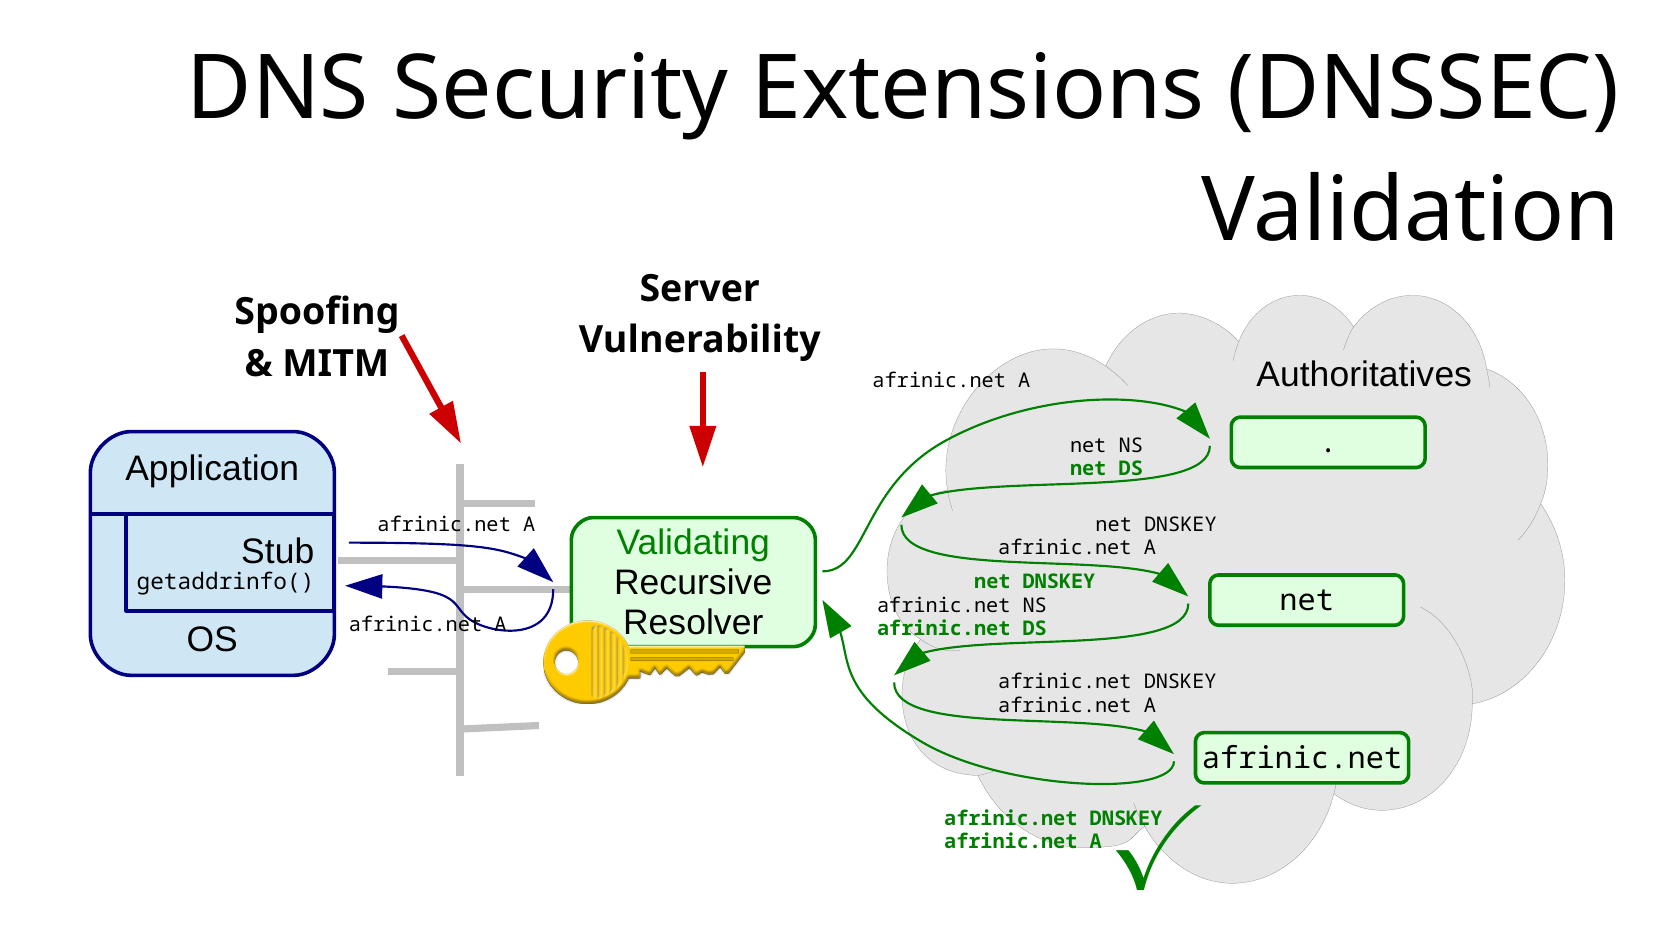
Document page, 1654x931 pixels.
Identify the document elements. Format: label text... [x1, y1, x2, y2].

picture [88, 295, 1565, 927]
text_box Spoofing & MITM [208, 277, 426, 383]
text_box Server Vulnerability [549, 253, 851, 356]
title DNS Security Extensions (DNSSEC) Validation [1, 23, 1620, 221]
